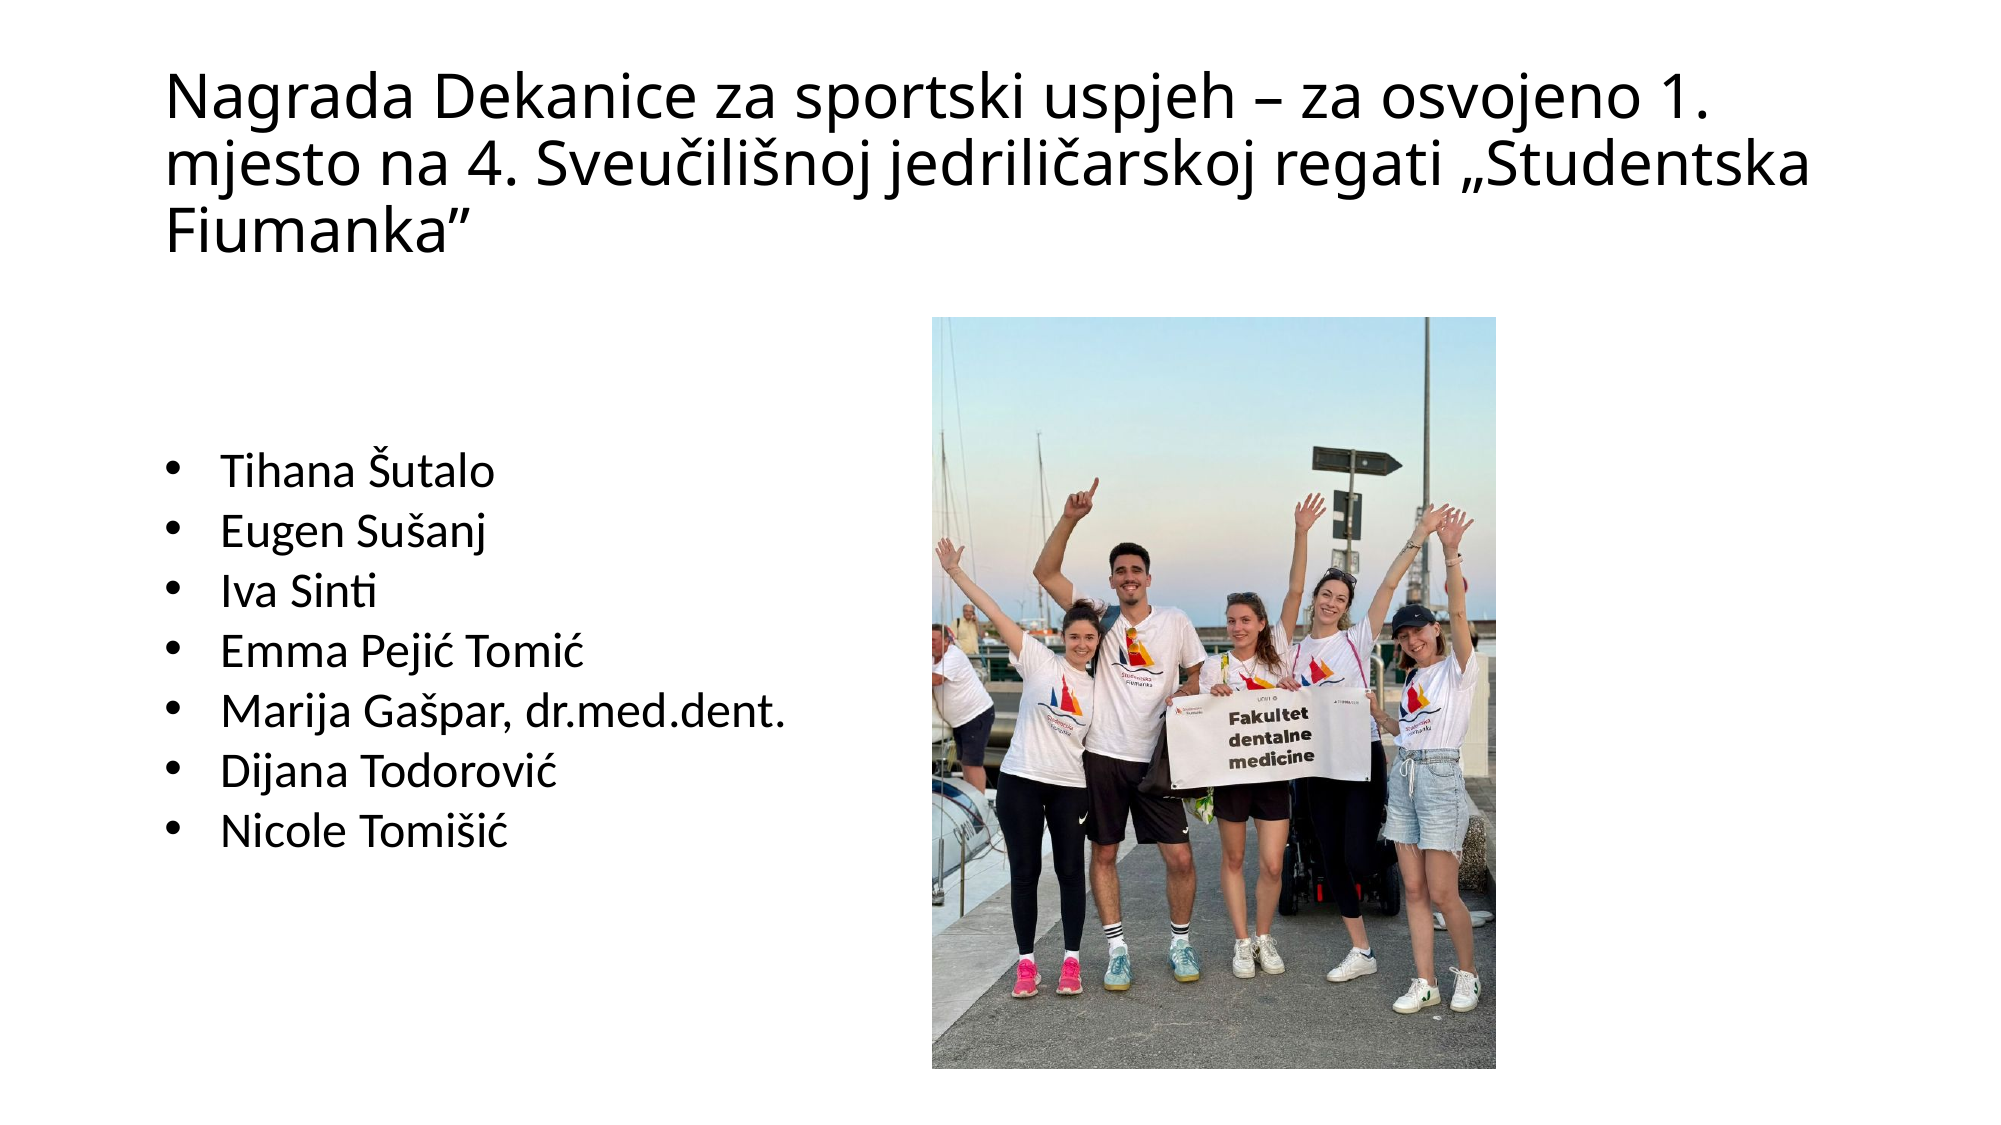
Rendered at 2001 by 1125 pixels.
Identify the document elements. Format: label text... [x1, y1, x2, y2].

picture [932, 317, 1496, 1069]
text_box Tihana Šutalo Eugen Sušanj Iva Sinti Emma Pejić Tomić Marija Gašpar, dr.med.dent. Dijana Todorović Nicole Tomišić [149, 429, 822, 870]
title Nagrada Dekanice za sportski uspjeh – za osvojeno 1. mjesto na 4. Sveučilišnoj jedriličarskoj regati „Studentska Fiumanka” [149, 56, 1875, 274]
